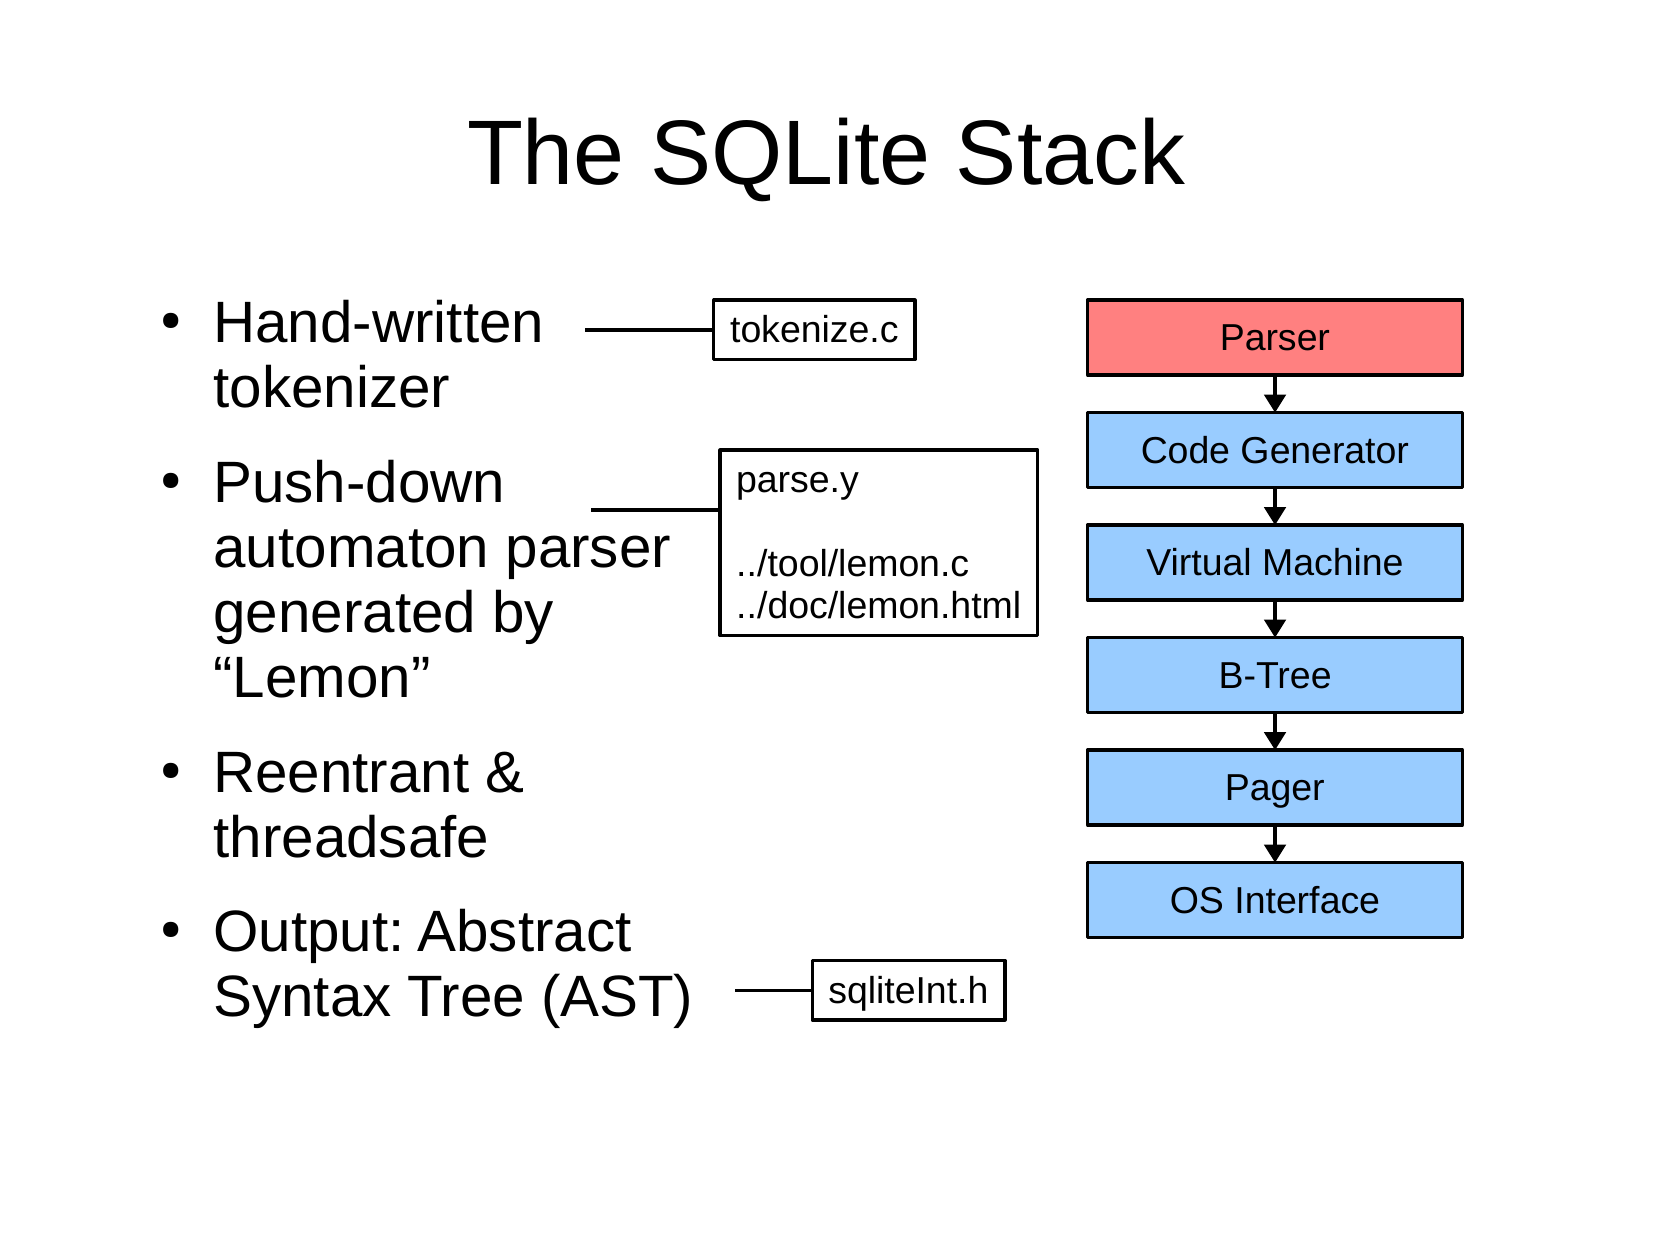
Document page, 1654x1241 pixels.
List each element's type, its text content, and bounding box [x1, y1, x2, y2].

text_box Pager [1087, 750, 1463, 826]
text_box Virtual Machine [1087, 525, 1463, 601]
text_box OS Interface [1087, 862, 1463, 938]
text_box B-Tree [1087, 637, 1463, 713]
text_box parse.y ../tool/lemon.c ../doc/lemon.html [720, 450, 1038, 636]
list Hand-written tokenizer Push-down automaton parser generated by “Lemon” Reentrant & threadsafe Output: Abstract Syntax Tree (AST) [142, 290, 751, 1094]
text_box tokenize.c [713, 300, 916, 360]
text_box sqliteInt.h [812, 960, 1006, 1021]
text_box Parser [1087, 300, 1463, 376]
text_box Code Generator [1087, 412, 1463, 488]
title The SQLite Stack [82, 56, 1571, 250]
